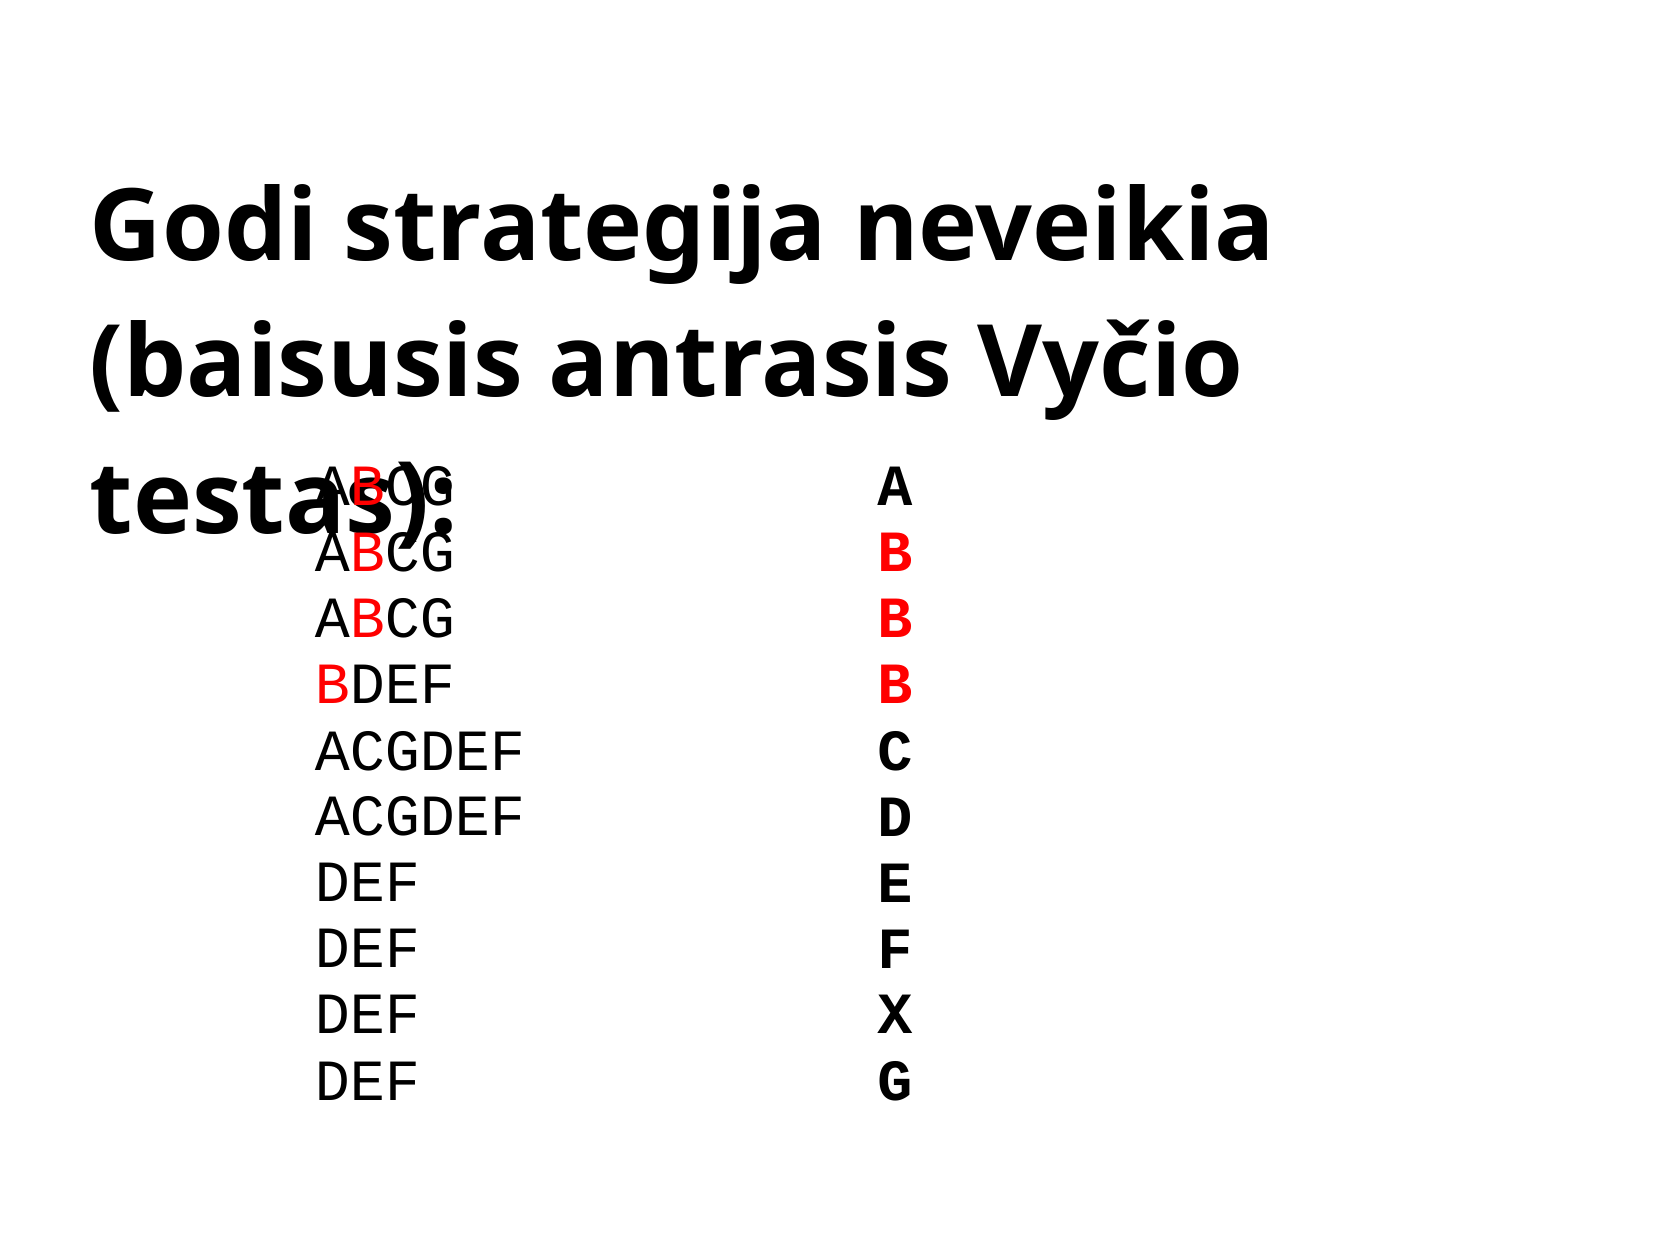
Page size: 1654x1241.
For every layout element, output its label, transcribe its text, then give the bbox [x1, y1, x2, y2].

text_box A B B B C D E F X G [862, 450, 1163, 1126]
text_box Godi strategija neveikia (baisusis antrasis Vyčio testas): [75, 146, 1576, 394]
text_box ABCG ABCG ABCG BDEF ACGDEF ACGDEF DEF DEF DEF DEF [300, 449, 638, 1126]
